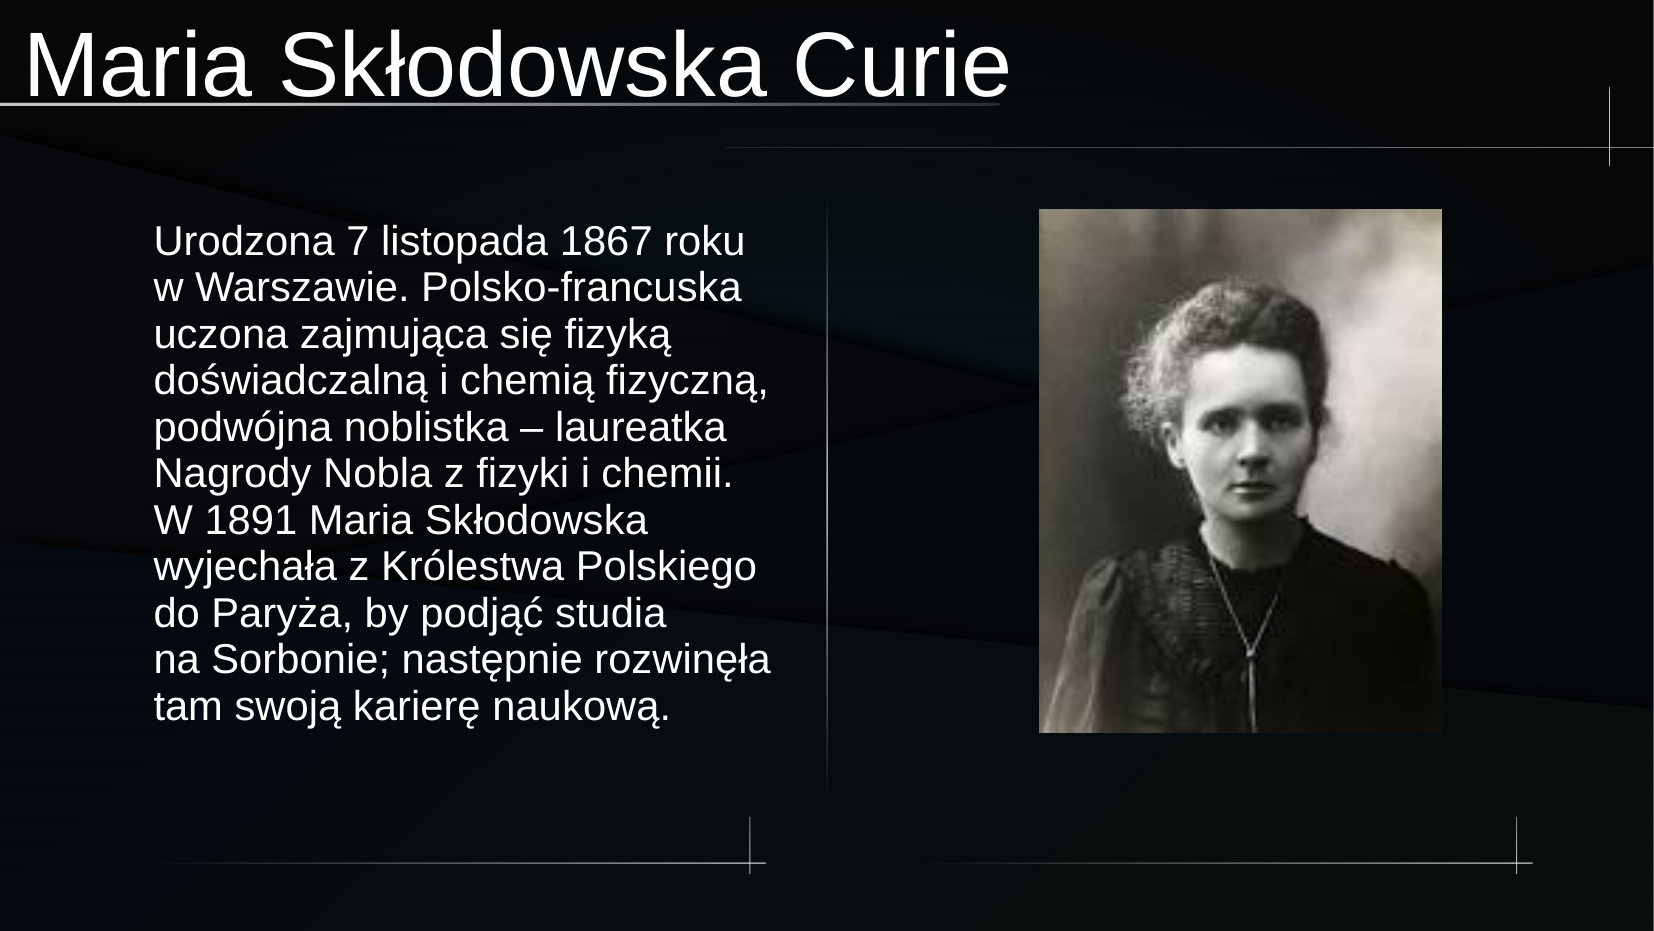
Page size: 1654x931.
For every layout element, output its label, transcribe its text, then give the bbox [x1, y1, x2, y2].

picture [0, 0, 1654, 931]
title Maria Skłodowska Curie [23, 11, 1589, 119]
list Urodzona 7 listopada 1867 roku w Warszawie. Polsko-francuska uczona zajmująca się fizyką doświadczalną i chemią fizyczną, podwójna noblistka – laureatka Nagrody Nobla z fizyki i chemii. W 1891 Maria Skłodowska wyjechała z Królestwa Polskiego do Paryża, by podjąć studia na Sorbonie; następnie rozwinęła tam swoją karierę naukową. [82, 217, 809, 758]
